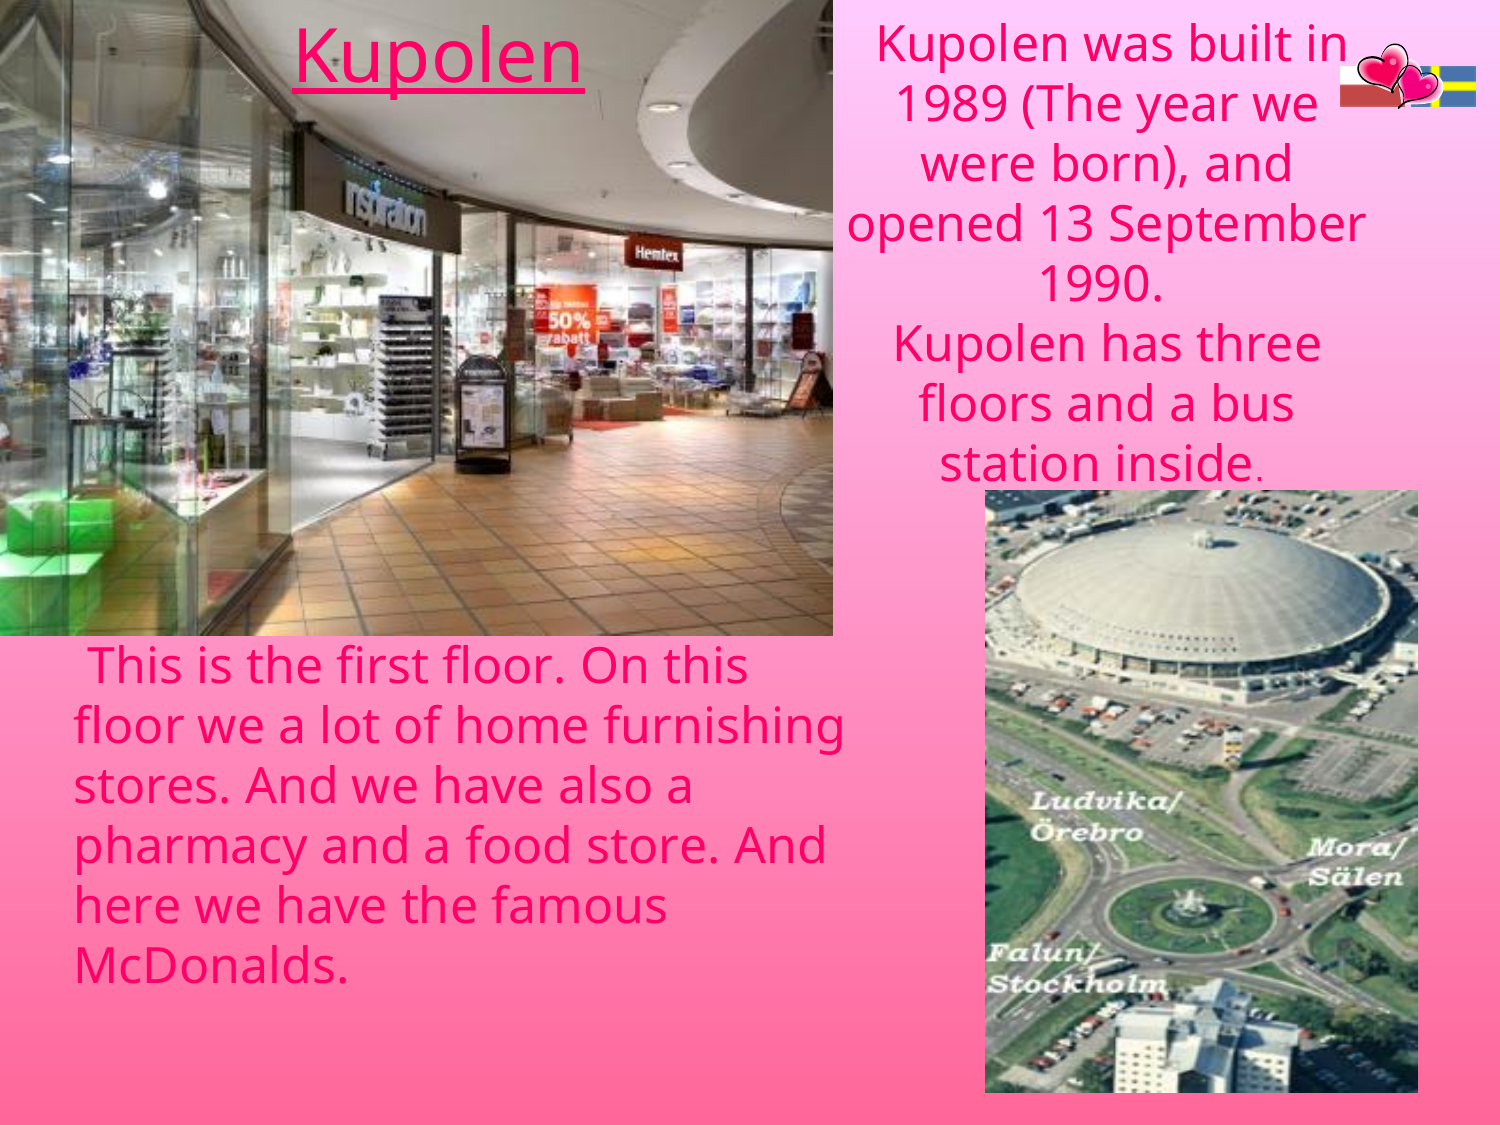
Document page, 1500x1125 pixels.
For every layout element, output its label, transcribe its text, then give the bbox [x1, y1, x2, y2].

picture [1340, 42, 1476, 110]
picture [985, 490, 1418, 1093]
text_box This is the first floor. On this floor we a lot of home furnishing stores. And we have also a pharmacy and a food store. And here we have the famous McDonalds. [59, 625, 886, 1062]
text_box Kupolen was built in 1989 (The year we were born), and opened 13 September 1990. Kupolen has three floors and a bus station inside. [826, 3, 1388, 499]
picture [0, 0, 833, 636]
text_box Kupolen [277, 0, 715, 106]
